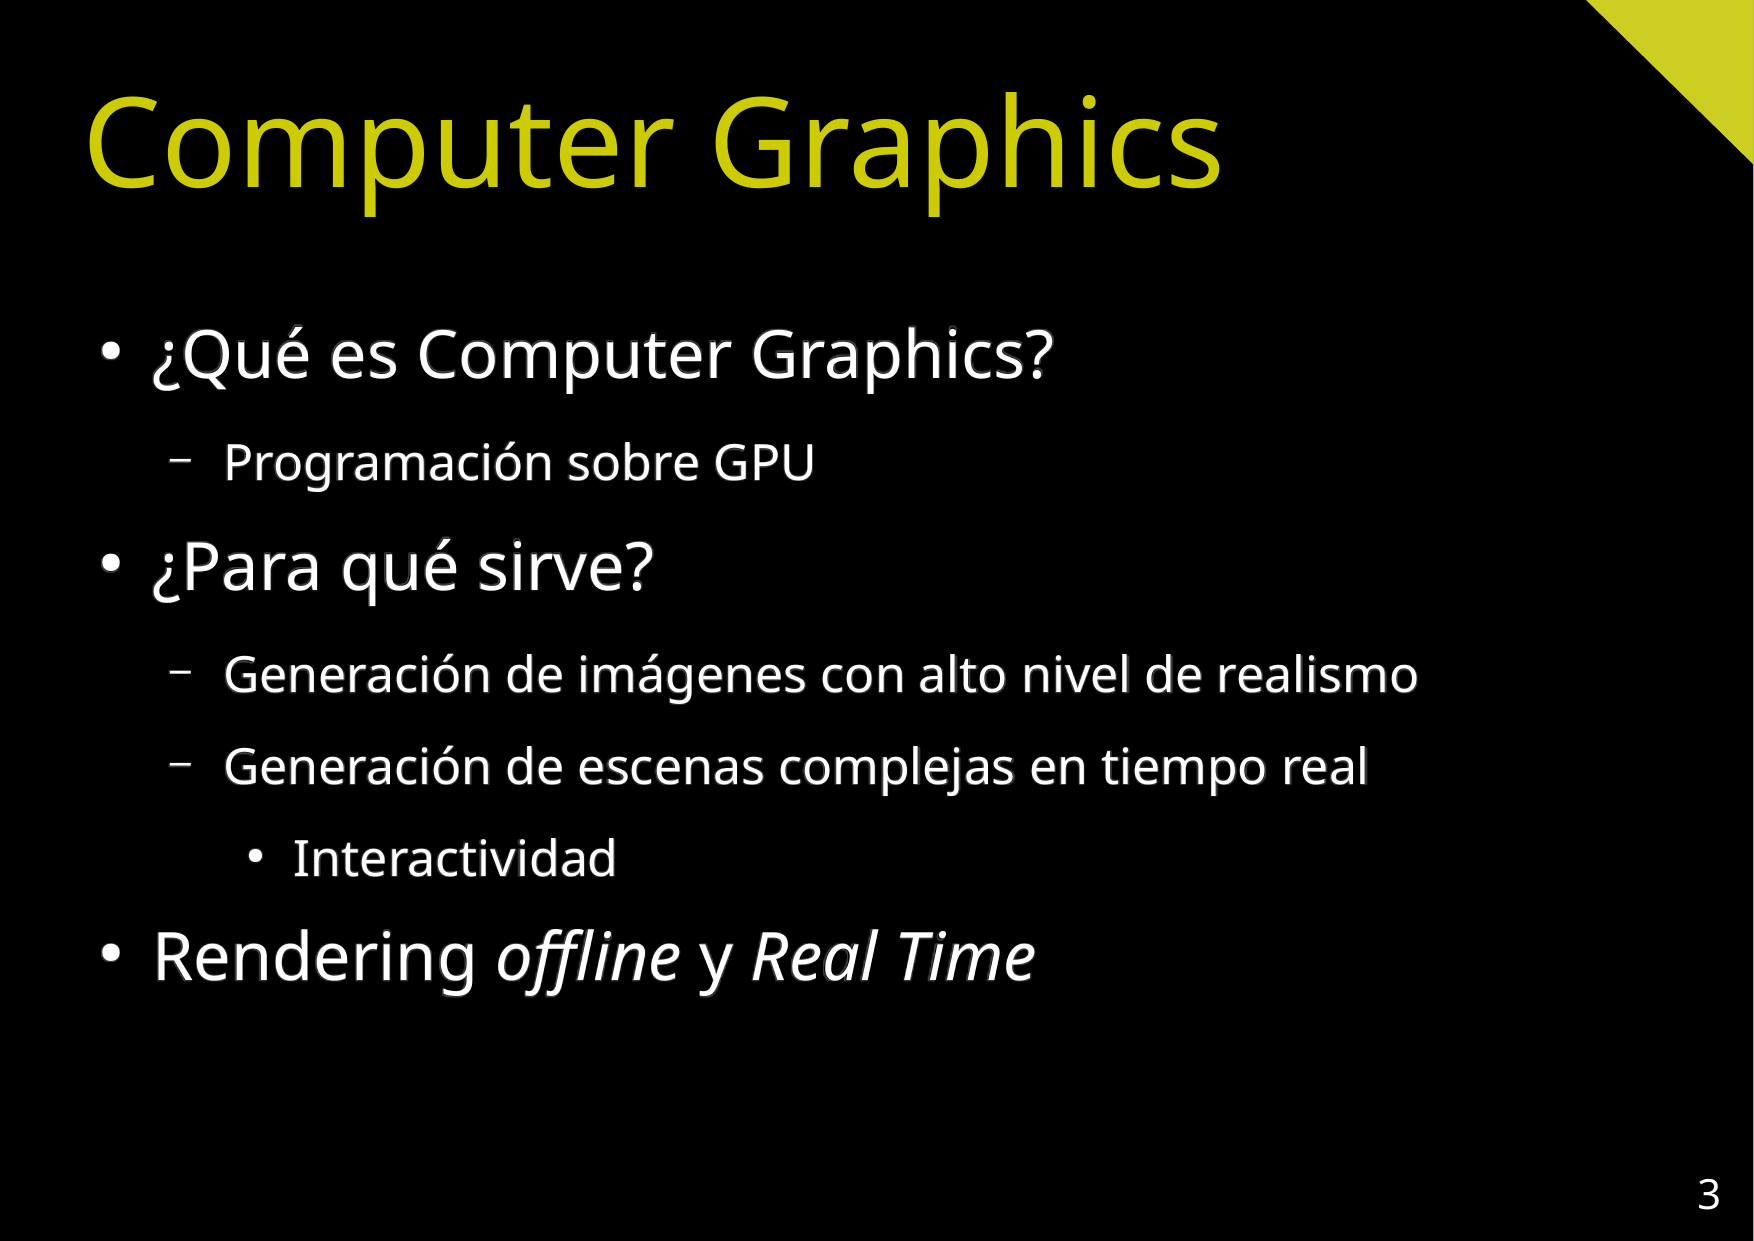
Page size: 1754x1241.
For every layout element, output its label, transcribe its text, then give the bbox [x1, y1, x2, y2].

title Computer Graphics [82, 35, 1661, 243]
list ¿Qué es Computer Graphics? Programación sobre GPU ¿Para qué sirve? Generación de imágenes con alto nivel de realismo Generación de escenas complejas en tiempo real Interactividad Rendering offline y Real Time [81, 307, 1660, 1126]
